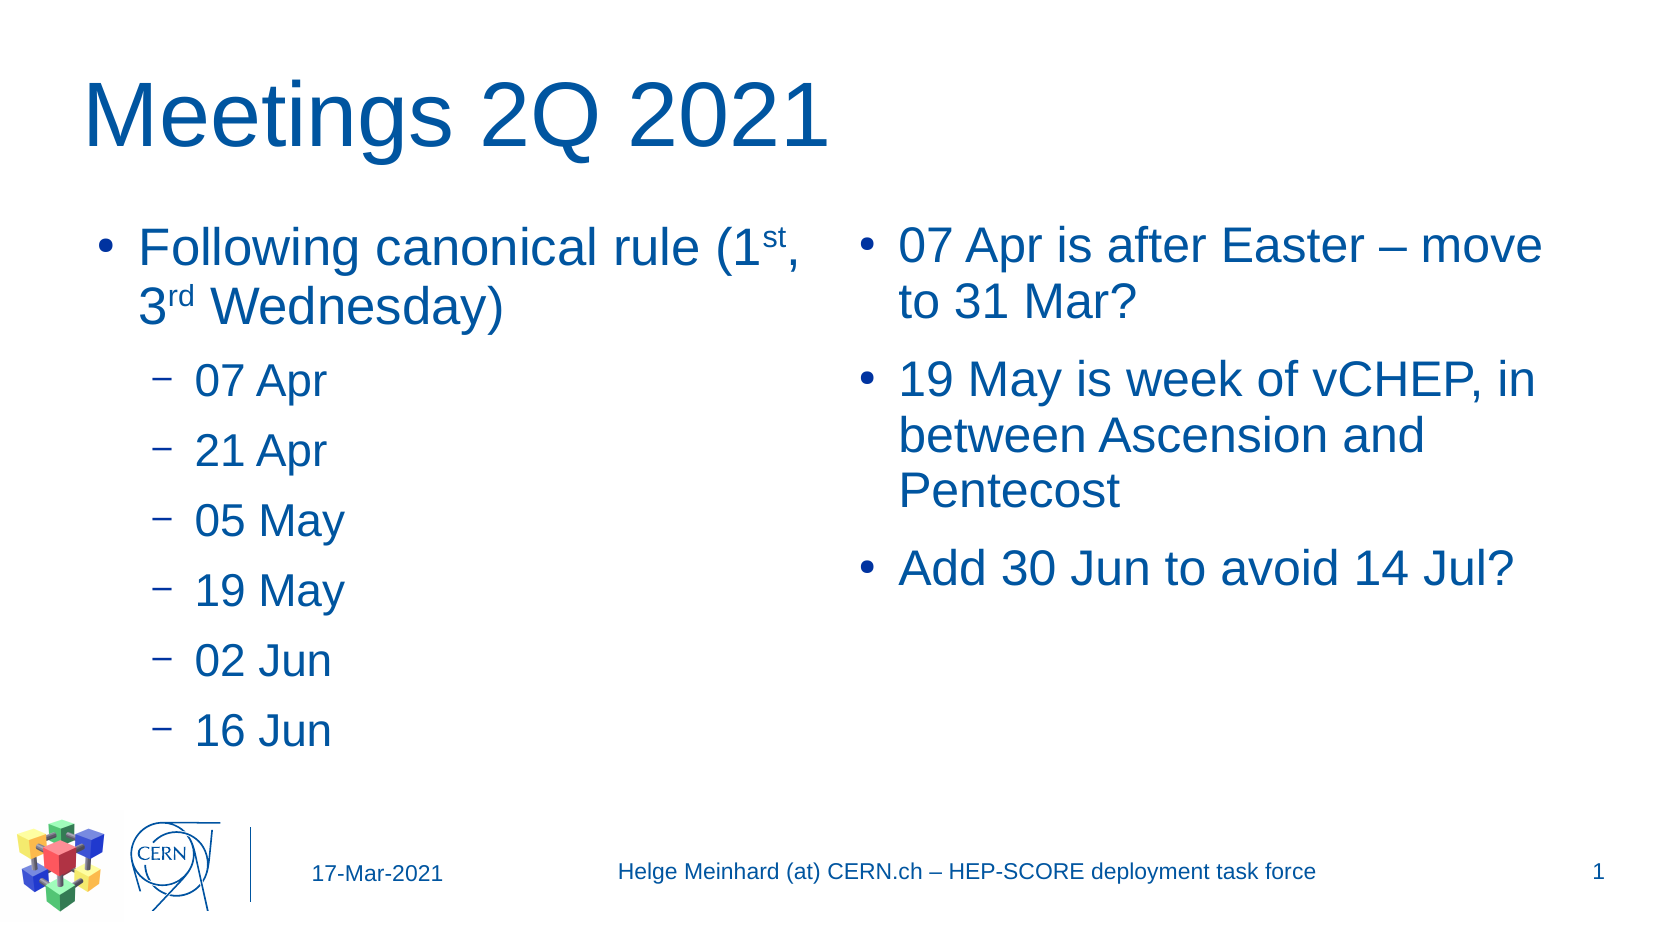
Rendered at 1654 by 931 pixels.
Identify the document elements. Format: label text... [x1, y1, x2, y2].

title Meetings 2Q 2021 [82, 37, 1571, 193]
list 07 Apr is after Easter – move to 31 Mar? 19 May is week of vCHEP, in between Ascension and Pentecost Add 30 Jun to avoid 14 Jul? [845, 217, 1572, 757]
list Following canonical rule (1st, 3rd Wednesday) 07 Apr 21 Apr 05 May 19 May 02 Jun 16 Jun [82, 217, 809, 757]
picture [0, 810, 124, 922]
